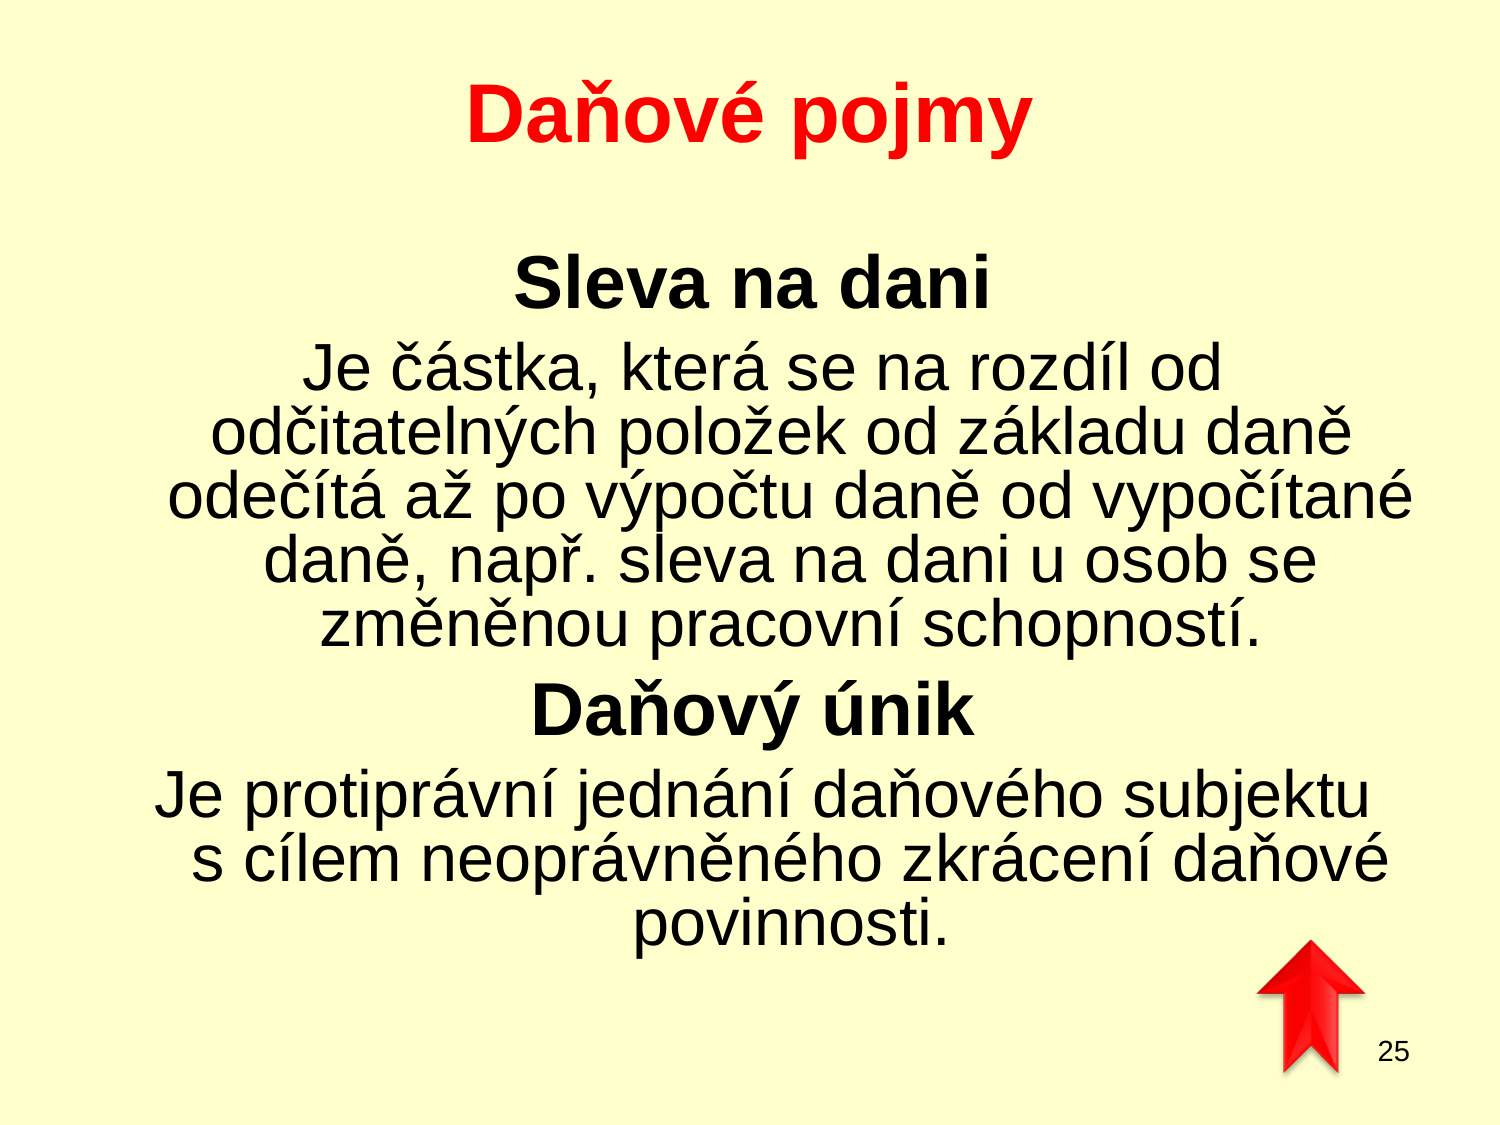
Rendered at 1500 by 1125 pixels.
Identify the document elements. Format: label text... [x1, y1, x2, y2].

title Daňové pojmy [75, 45, 1426, 173]
list Sleva na dani Je částka, která se na rozdíl od odčitatelných položek od základu daně odečítá až po výpočtu daně od vypočítané daně, např. sleva na dani u osob se změněnou pracovní schopností. Daňový únik Je protiprávní jednání daňového subjektu s cílem neoprávněného zkrácení daňové povinnosti. [88, 243, 1439, 1125]
text_box <číslo> [1074, 1024, 1426, 1103]
picture [1247, 934, 1375, 1087]
